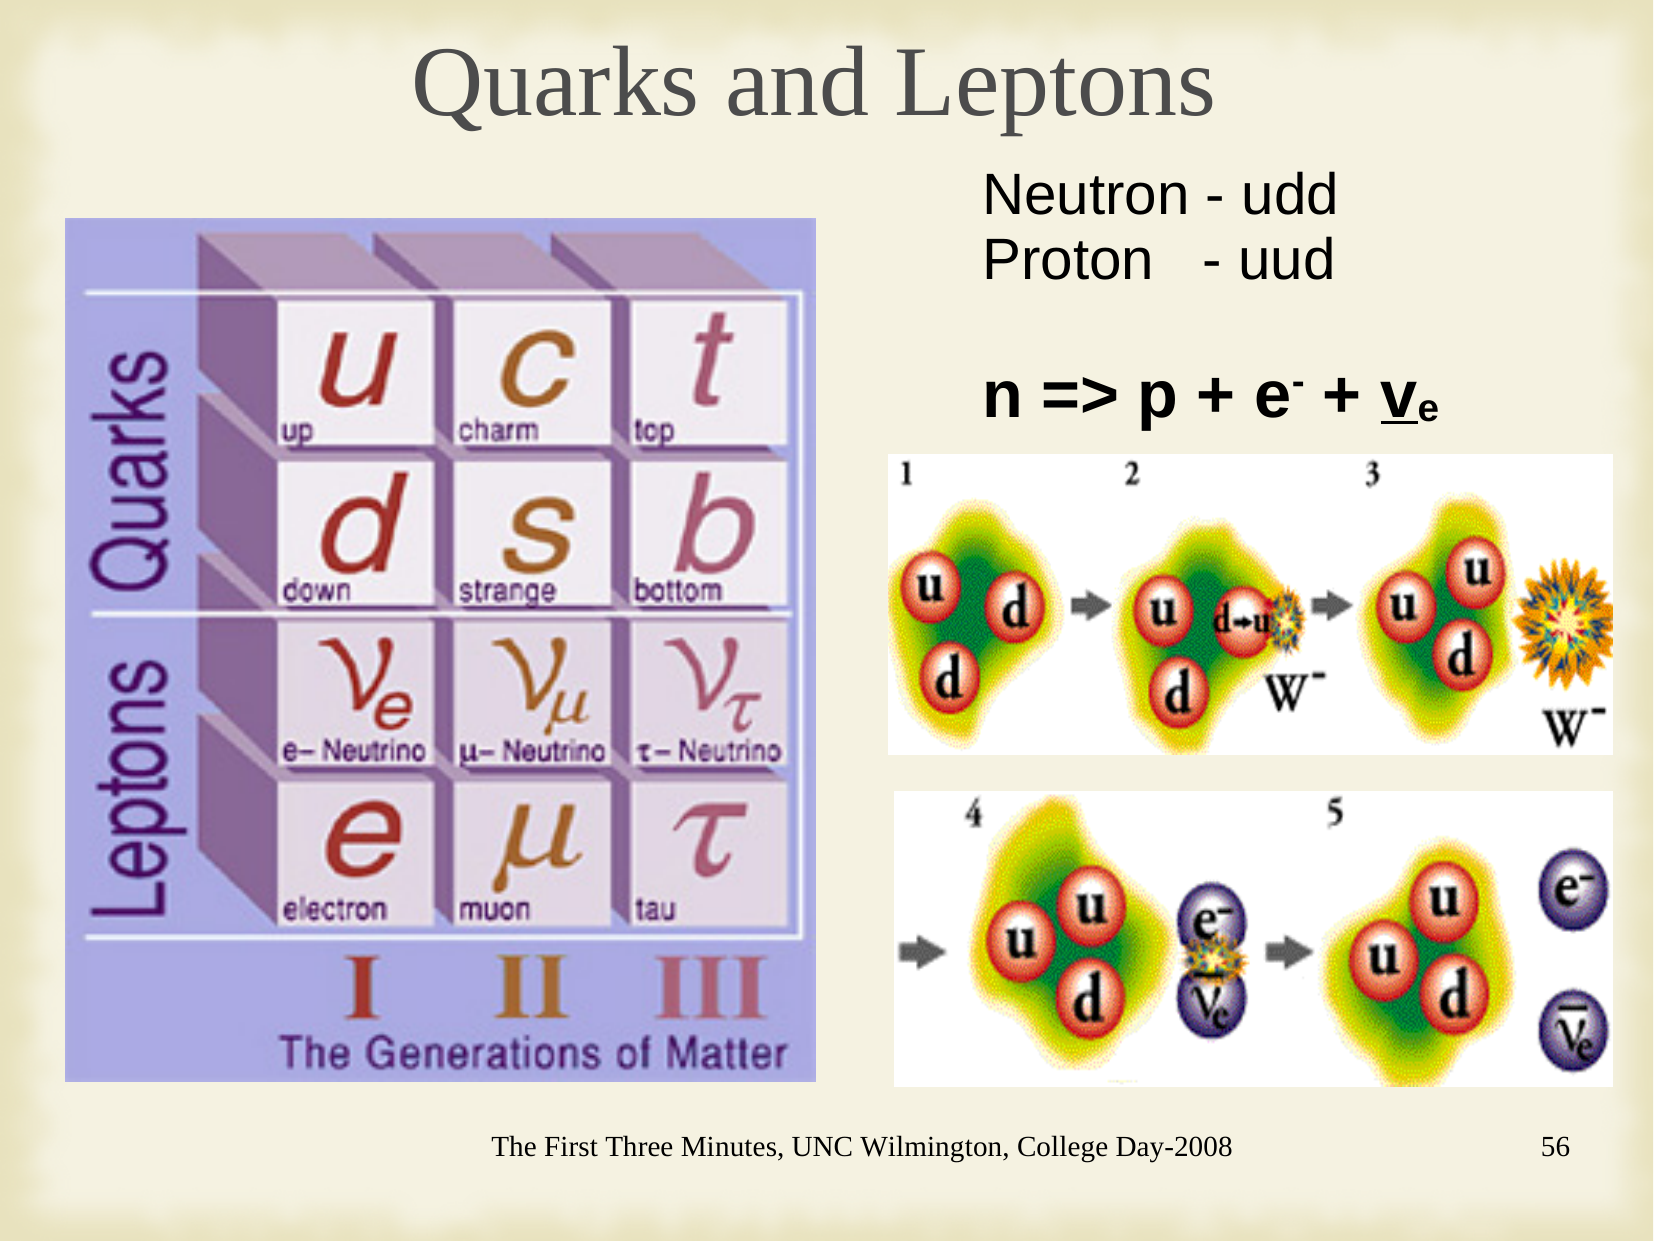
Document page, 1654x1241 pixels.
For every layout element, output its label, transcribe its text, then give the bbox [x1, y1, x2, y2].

picture [0, 0, 1654, 1241]
title Quarks and Leptons [82, 0, 1571, 179]
text_box Neutron - udd Proton - uud n => p + e- + ve [967, 154, 1454, 463]
